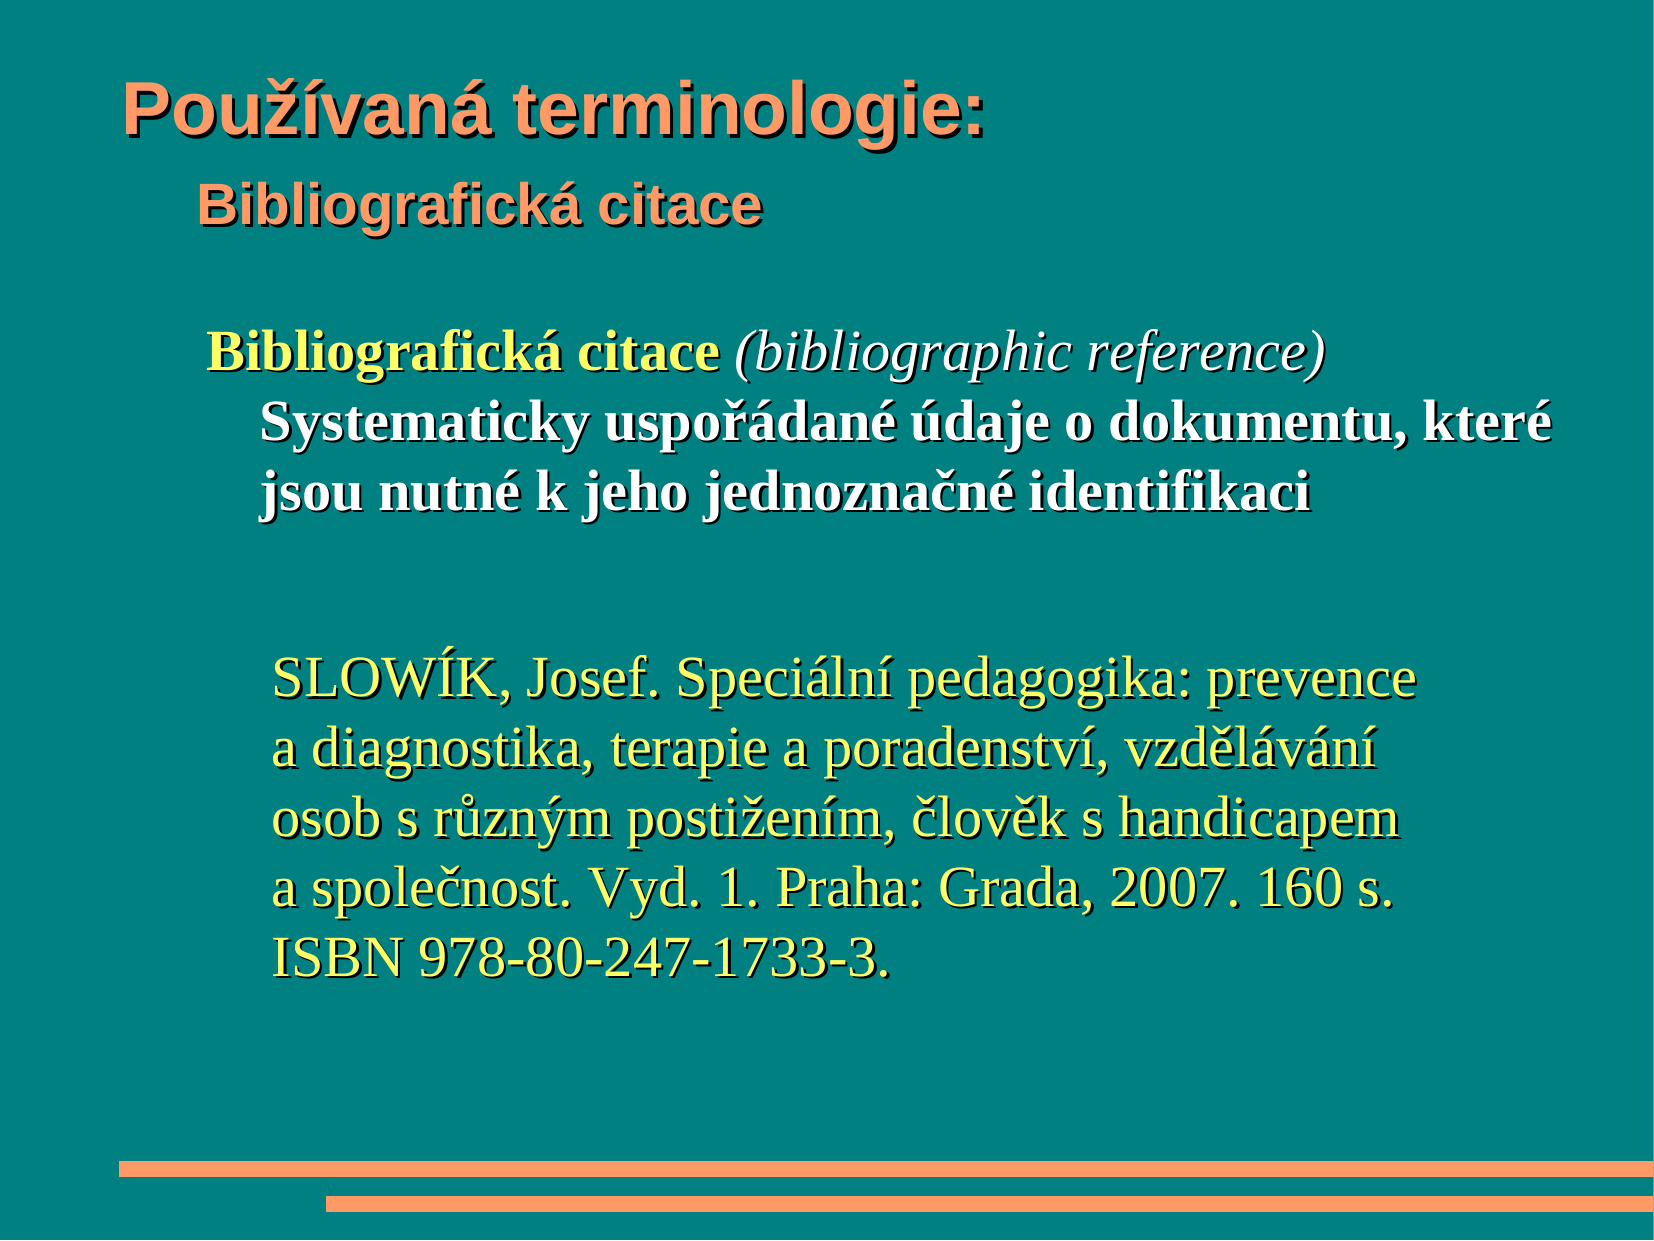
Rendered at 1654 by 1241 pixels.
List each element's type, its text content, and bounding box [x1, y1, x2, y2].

list Bibliografická citace (bibliographic reference) Systematicky uspořádané údaje o dokumentu, které jsou nutné k jeho jednoznačné identifikaci SLOWÍK, Josef. Speciální pedagogika: prevence a diagnostika, terapie a poradenství, vzdělávání osob s různým postižením, člověk s handicapem a společnost. Vyd. 1. Praha: Grada, 2007. 160 s. ISBN 978-80-247-1733-3. [118, 312, 1558, 1123]
title Používaná terminologie: Bibliografická citace [121, 46, 1534, 254]
